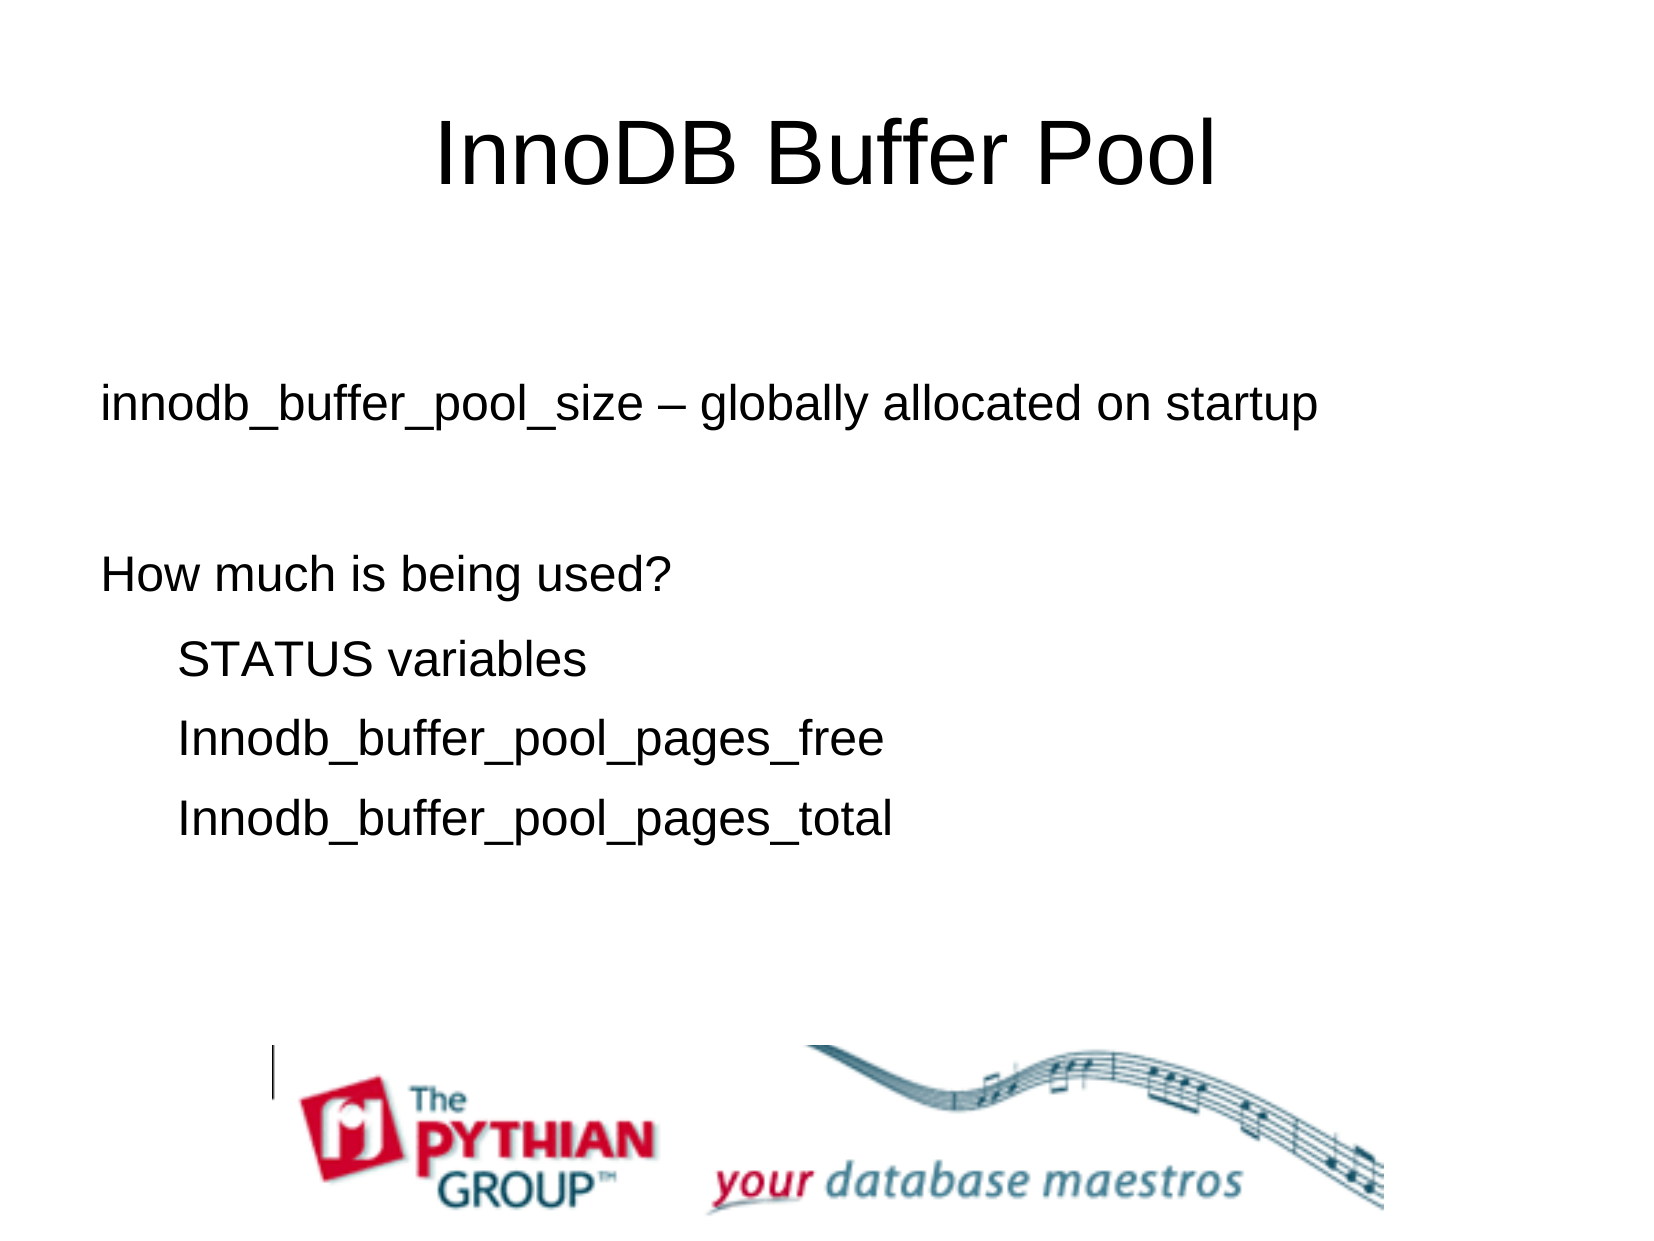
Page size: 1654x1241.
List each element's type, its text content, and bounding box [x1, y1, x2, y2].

title InnoDB Buffer Pool [82, 56, 1571, 250]
picture [272, 1094, 1384, 1241]
list innodb_buffer_pool_size – globally allocated on startup How much is being used? STATUS variables Innodb_buffer_pool_pages_free Innodb_buffer_pool_pages_total [82, 290, 1571, 1094]
